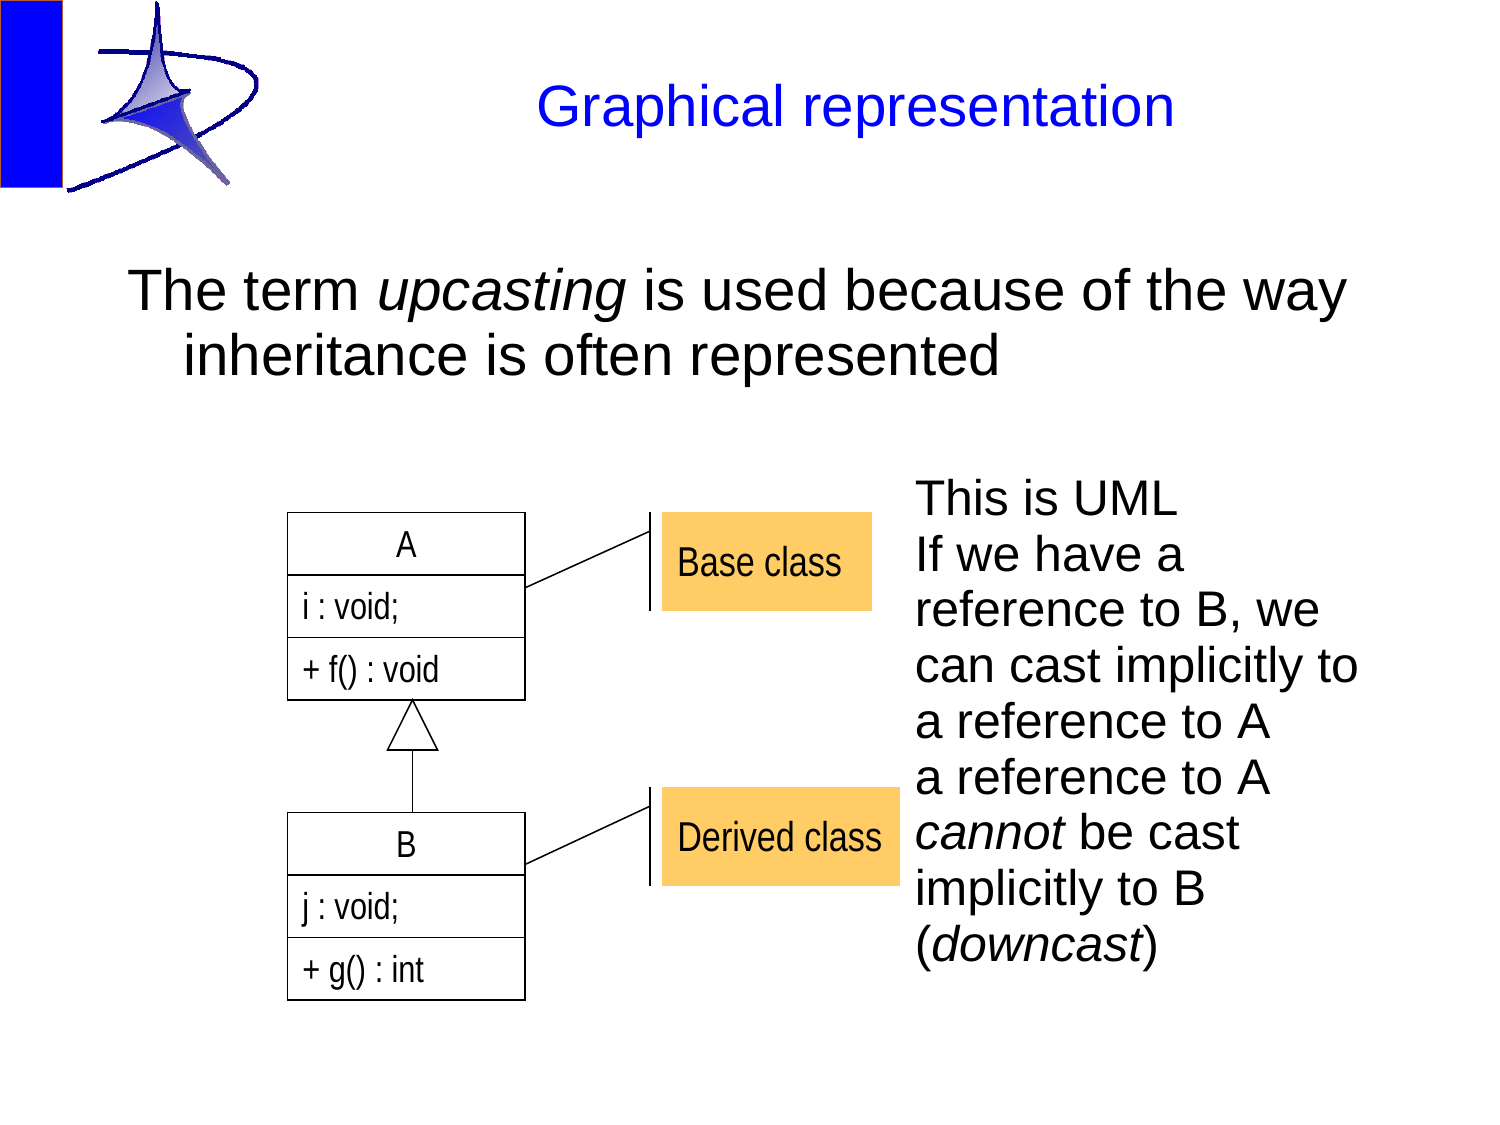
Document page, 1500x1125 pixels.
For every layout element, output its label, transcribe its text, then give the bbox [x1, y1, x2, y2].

text_box Base class [662, 512, 872, 611]
title Graphical representation [262, 24, 1450, 188]
list The term upcasting is used because of the way inheritance is often represented [112, 249, 1450, 445]
text_box Derived class [662, 787, 900, 886]
text_box + g() : int [287, 937, 526, 1000]
text_box A [287, 512, 526, 575]
text_box This is UML If we have a reference to B, we can cast implicitly to a reference to A a reference to A cannot be cast implicitly to B (downcast) [900, 462, 1413, 1013]
text_box i : void; [287, 575, 526, 637]
picture [62, 0, 263, 197]
text_box B [287, 812, 526, 875]
text_box j : void; [287, 875, 526, 937]
text_box + f() : void [287, 637, 526, 700]
